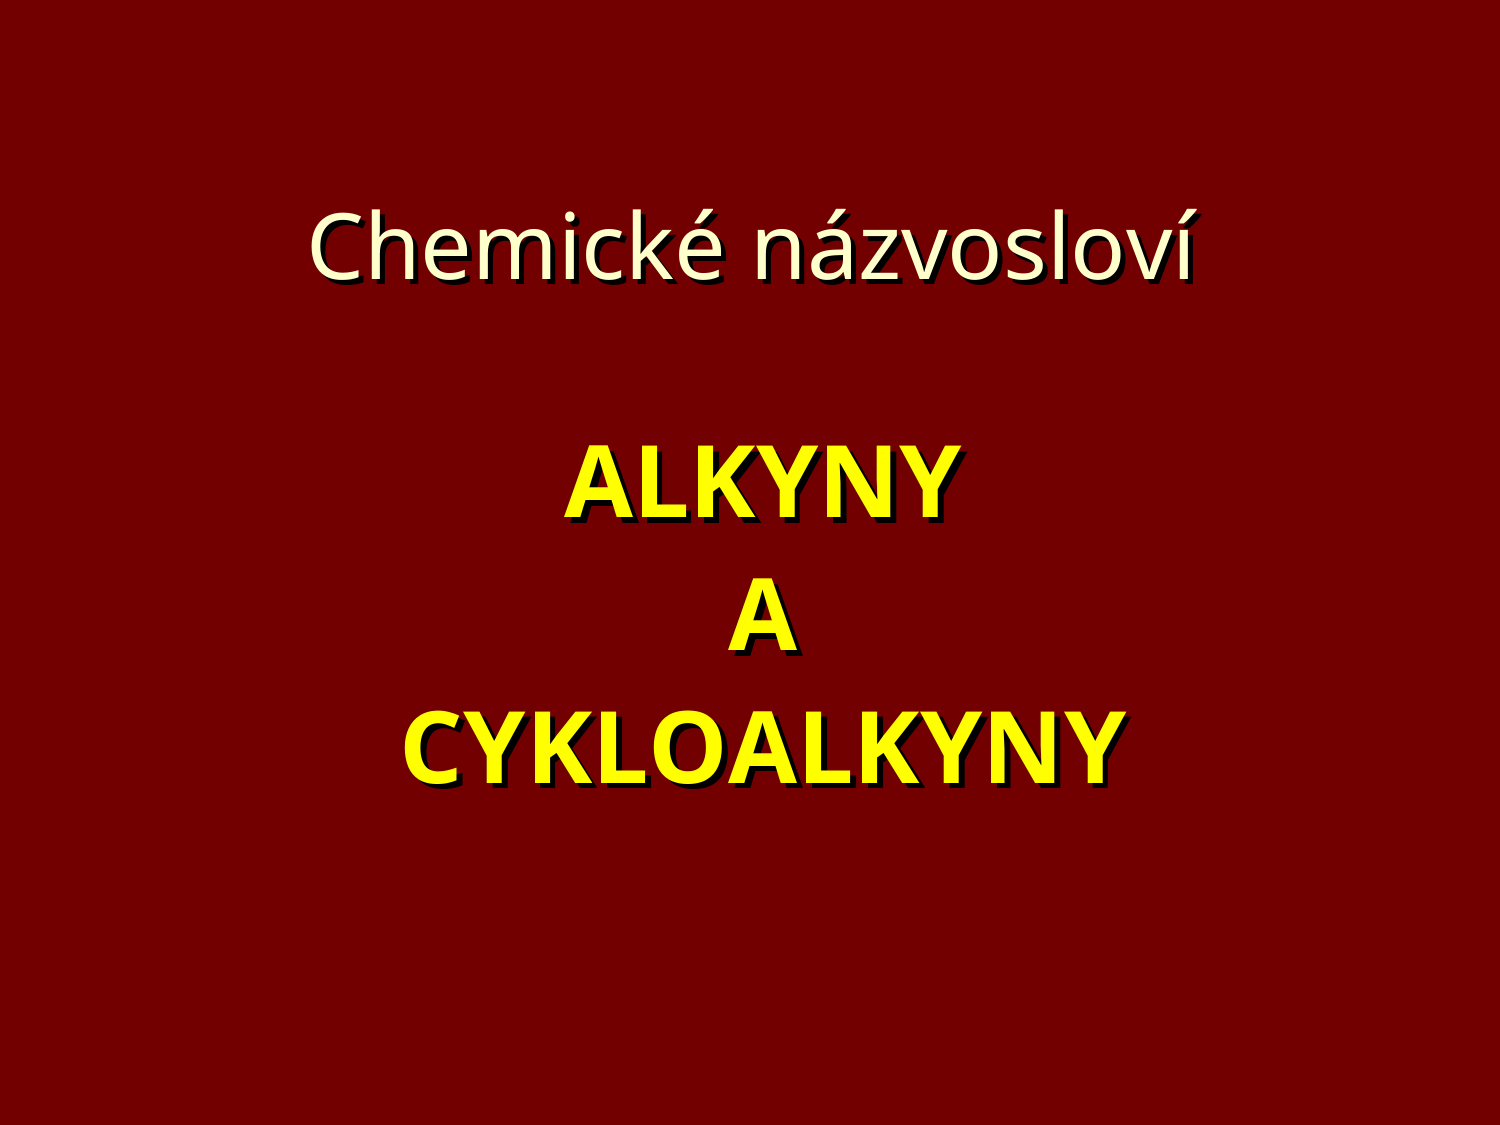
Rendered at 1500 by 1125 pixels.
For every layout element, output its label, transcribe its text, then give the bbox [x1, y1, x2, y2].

title Chemické názvosloví [76, 148, 1427, 337]
list ALKYNY A CYKLOALKYNY [88, 278, 1439, 835]
